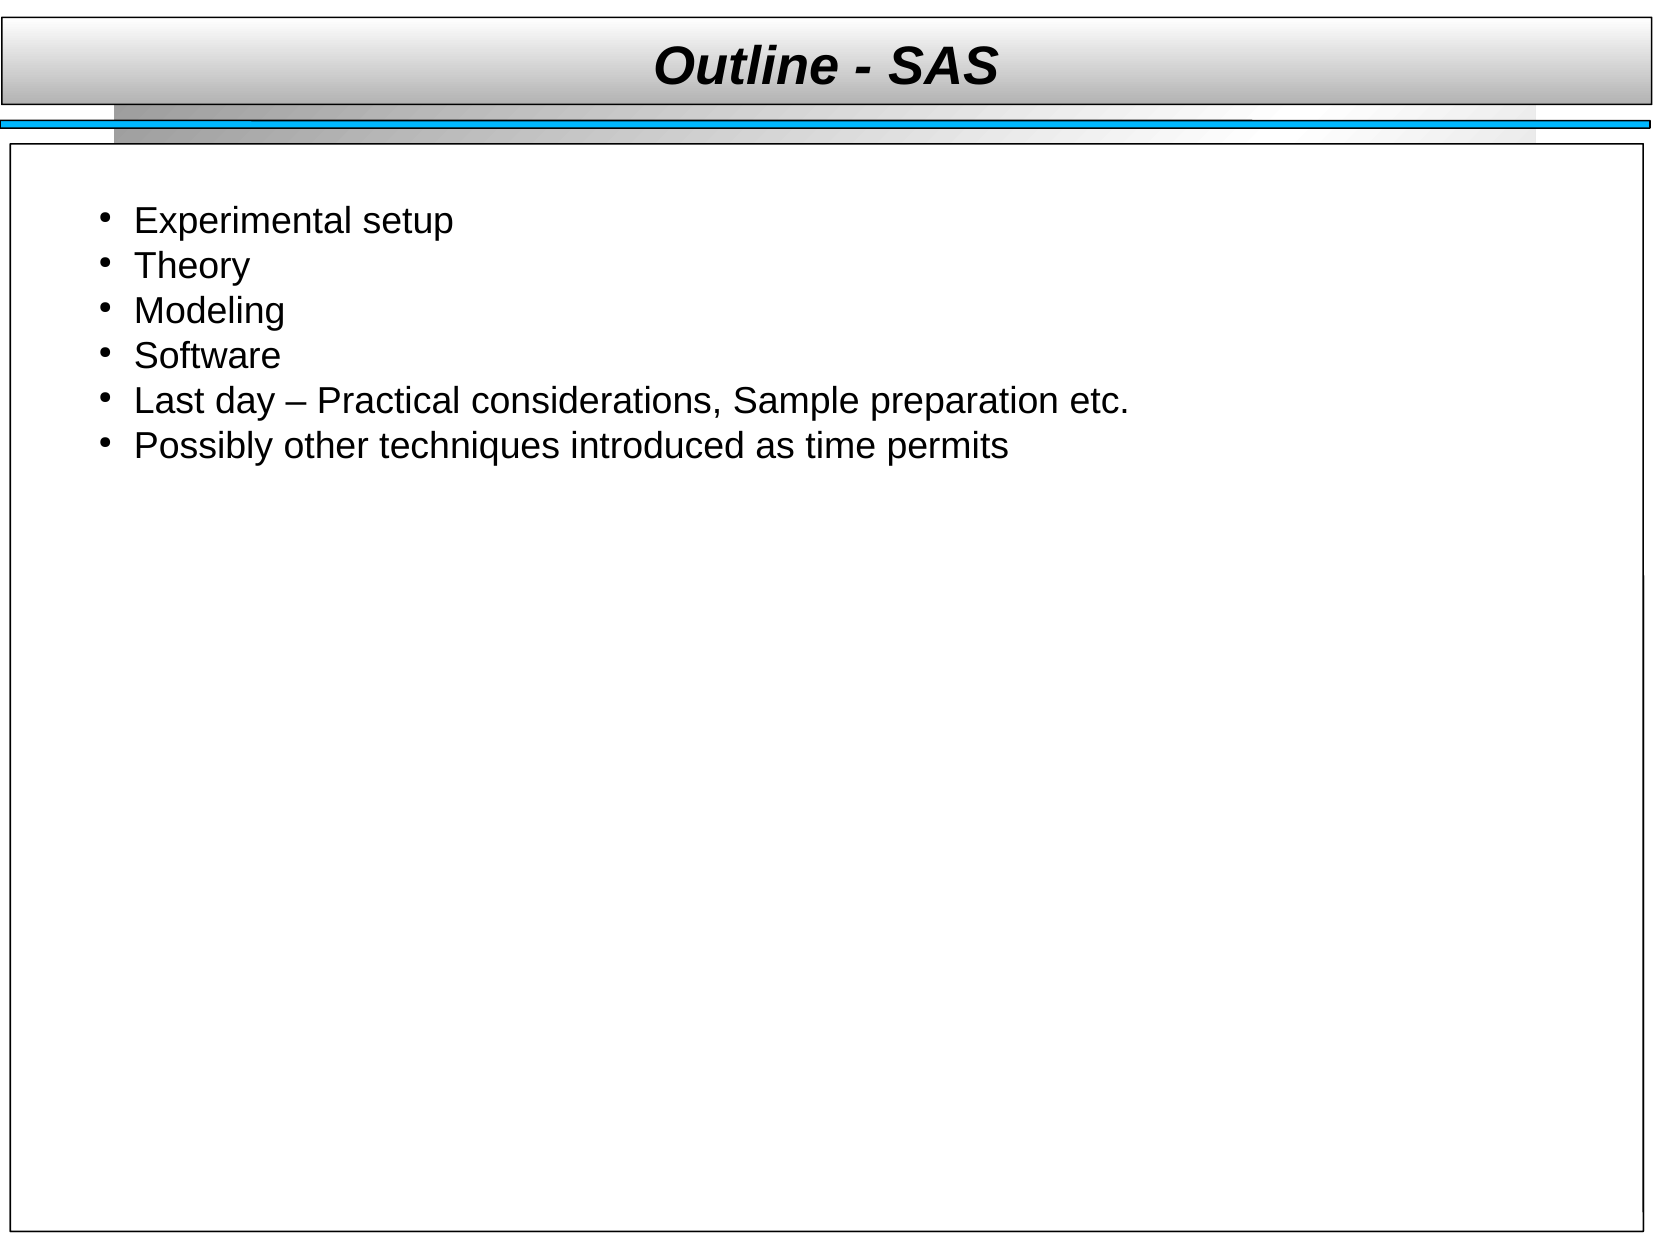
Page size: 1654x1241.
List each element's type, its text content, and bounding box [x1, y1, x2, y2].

text_box Outline - SAS [1, 17, 1652, 105]
text_box Experimental setup Theory Modeling Software Last day – Practical considerations, Sample preparation etc. Possibly other techniques introduced as time permits [10, 143, 1644, 1232]
text_box [0, 120, 1651, 129]
